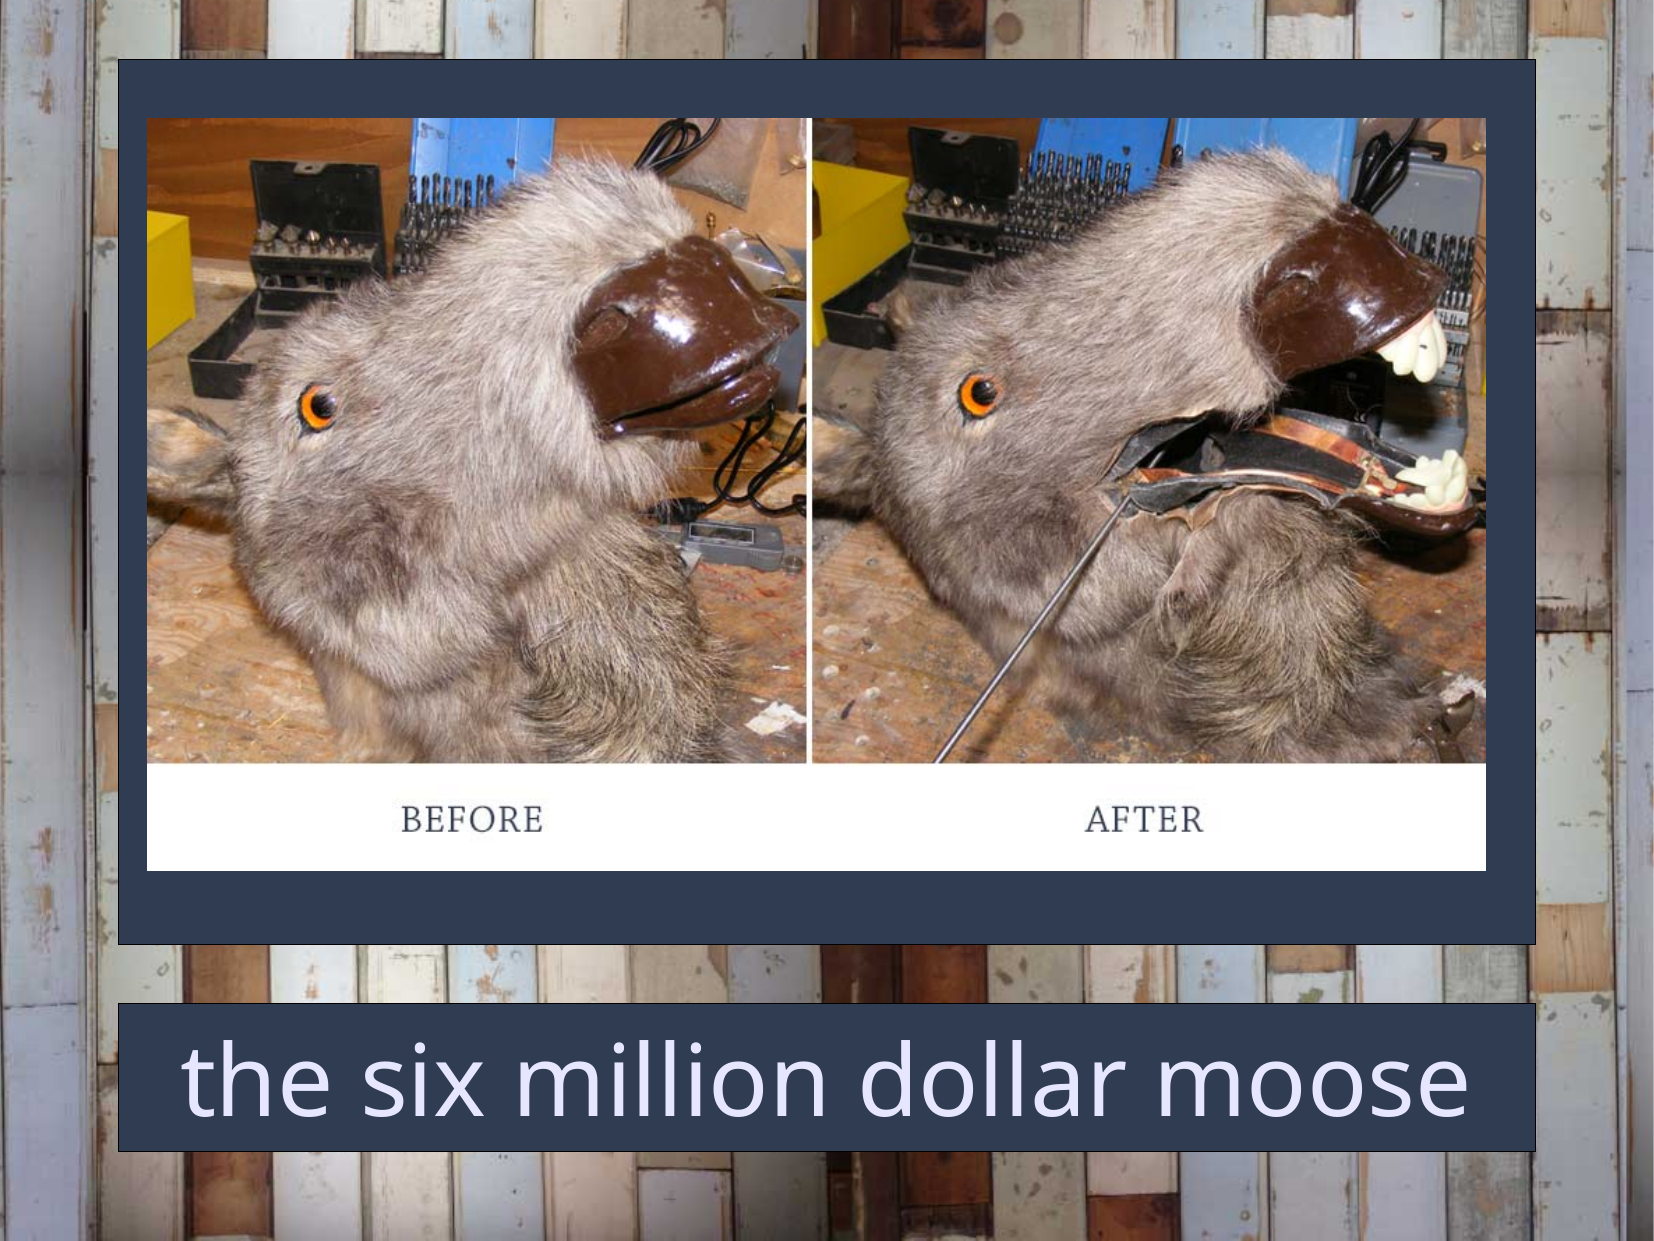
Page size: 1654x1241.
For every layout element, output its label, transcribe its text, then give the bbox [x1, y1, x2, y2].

picture [0, 0, 1654, 1241]
text_box the six million dollar moose [118, 1003, 1536, 1152]
text_box [118, 59, 1536, 945]
